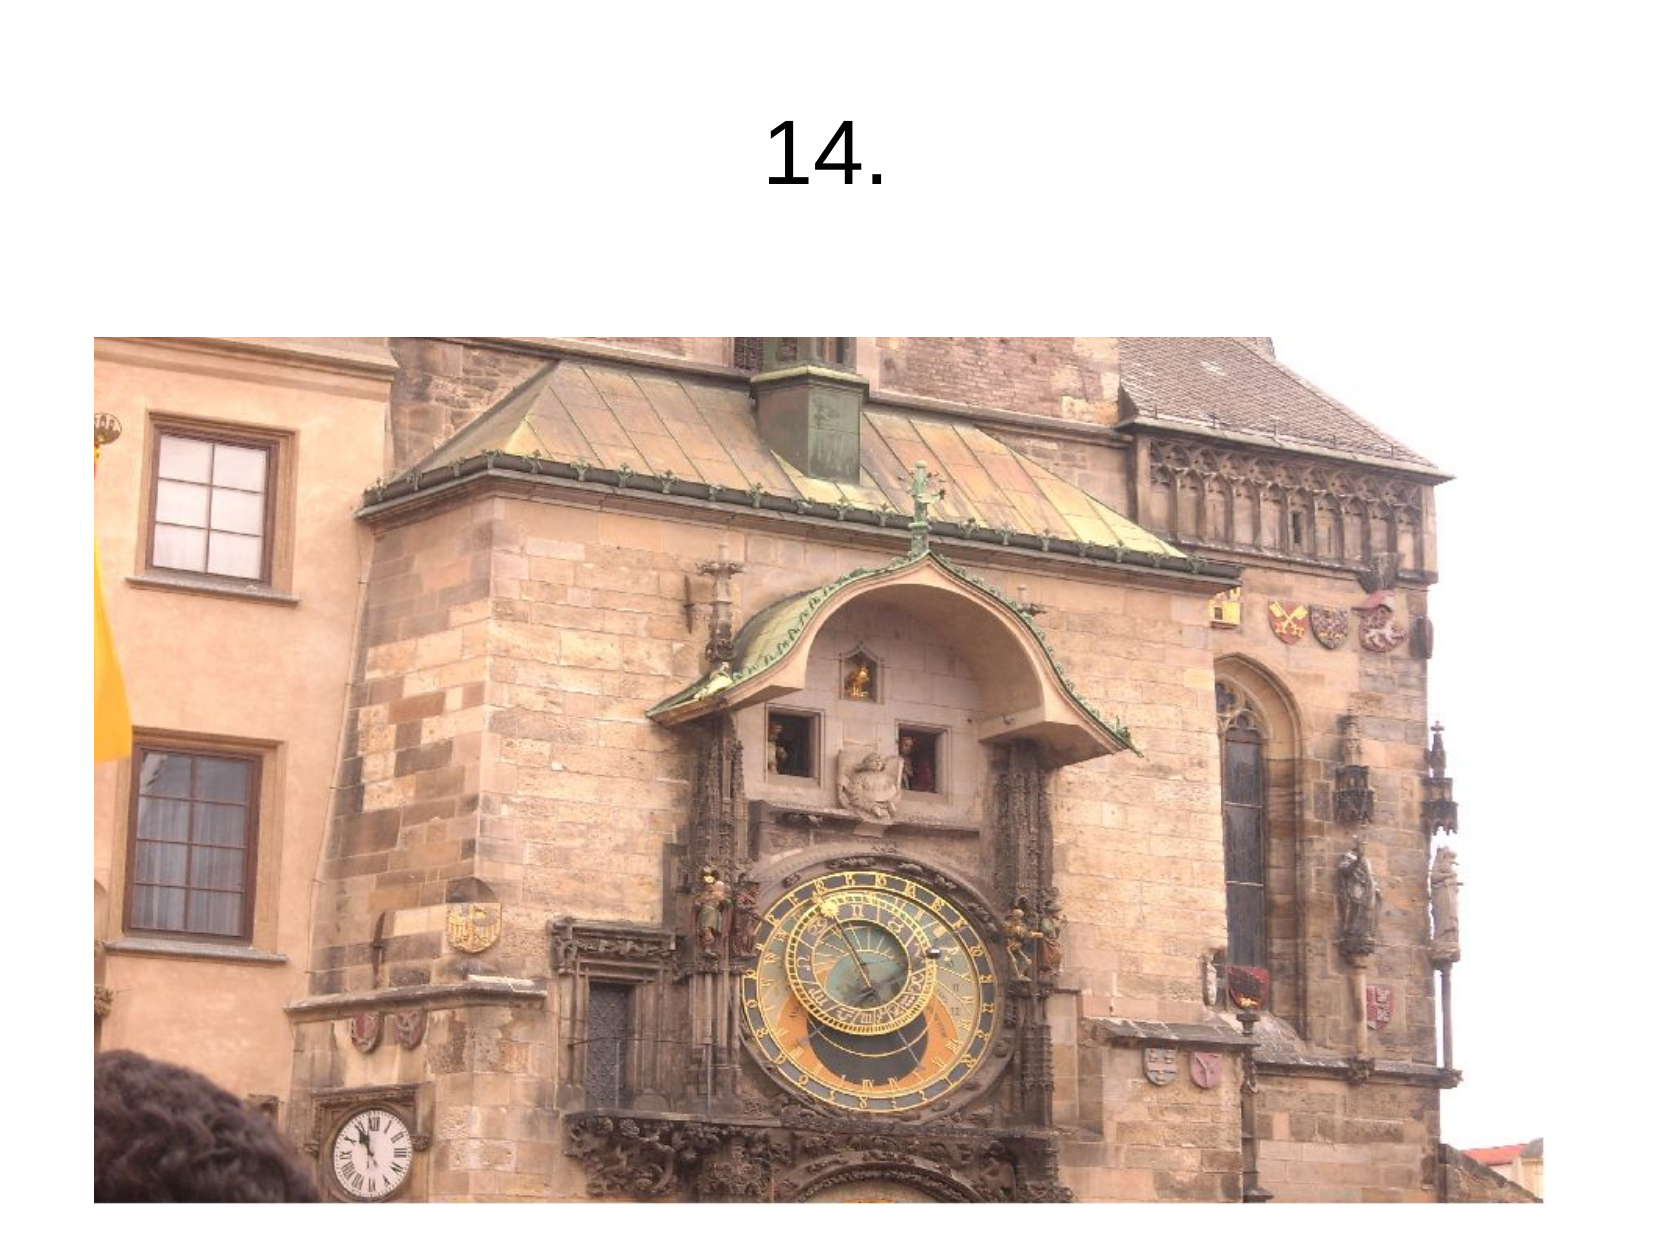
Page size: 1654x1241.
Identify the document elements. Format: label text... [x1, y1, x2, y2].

picture [94, 337, 1545, 1205]
title 14. [82, 49, 1571, 257]
